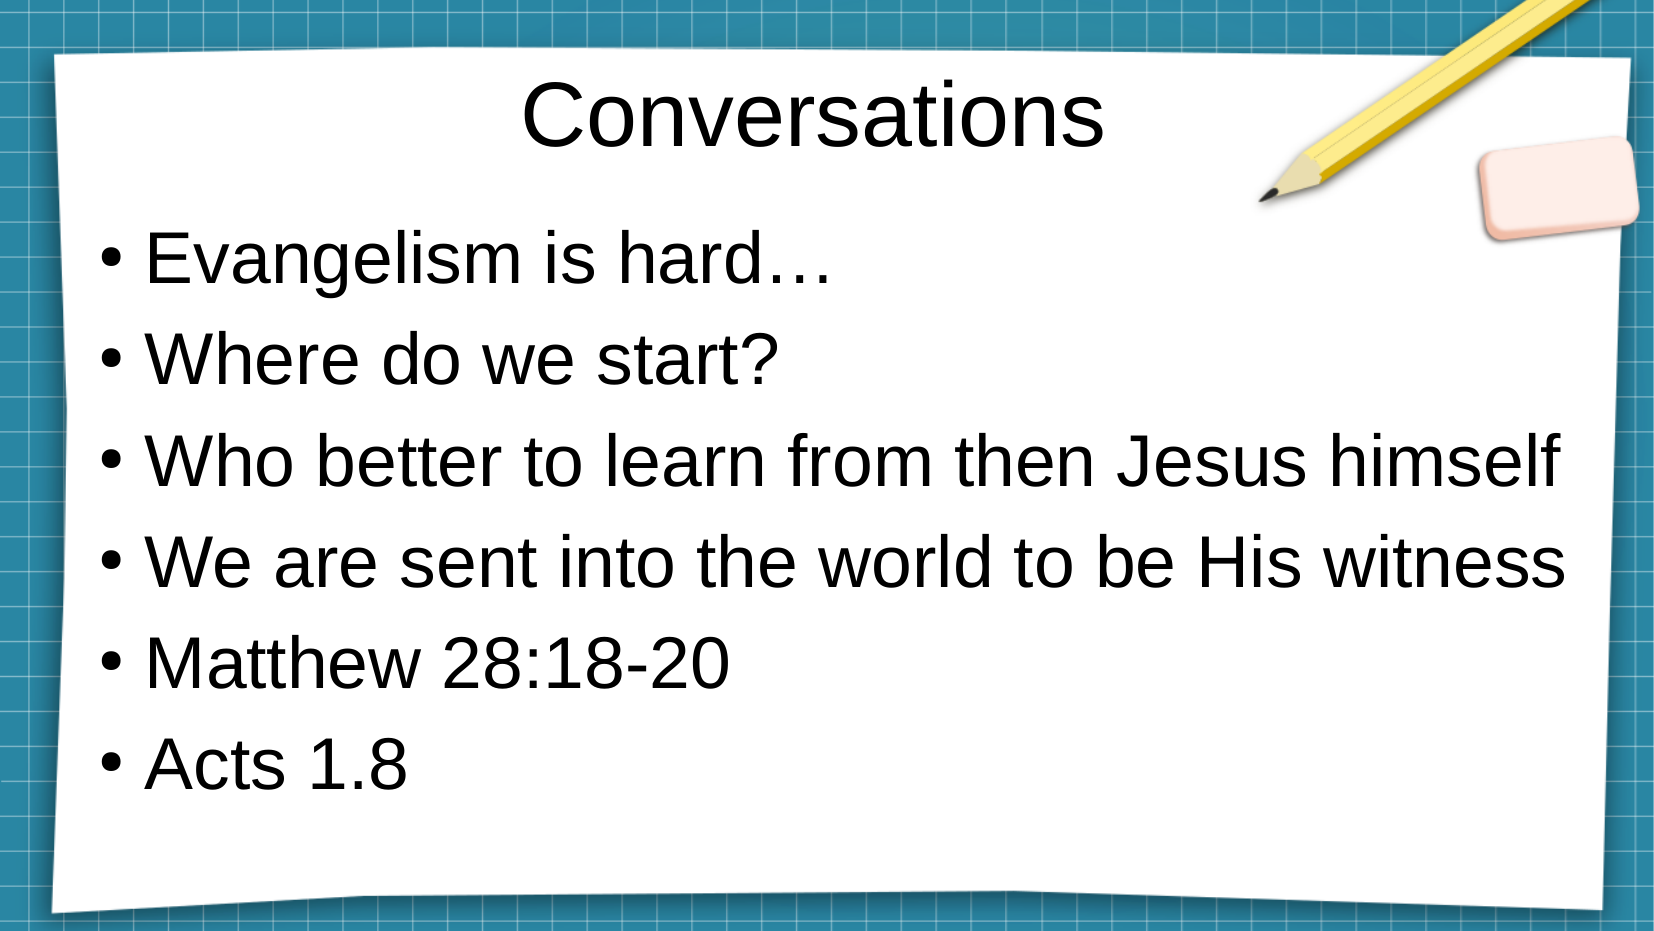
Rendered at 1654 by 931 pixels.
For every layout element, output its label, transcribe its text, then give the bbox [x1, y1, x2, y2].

list Evangelism is hard… Where do we start? Who better to learn from then Jesus himself We are sent into the world to be His witness Matthew 28:18-20 Acts 1.8 [82, 217, 1576, 863]
title Conversations [82, 37, 1571, 193]
picture [0, 0, 1654, 931]
